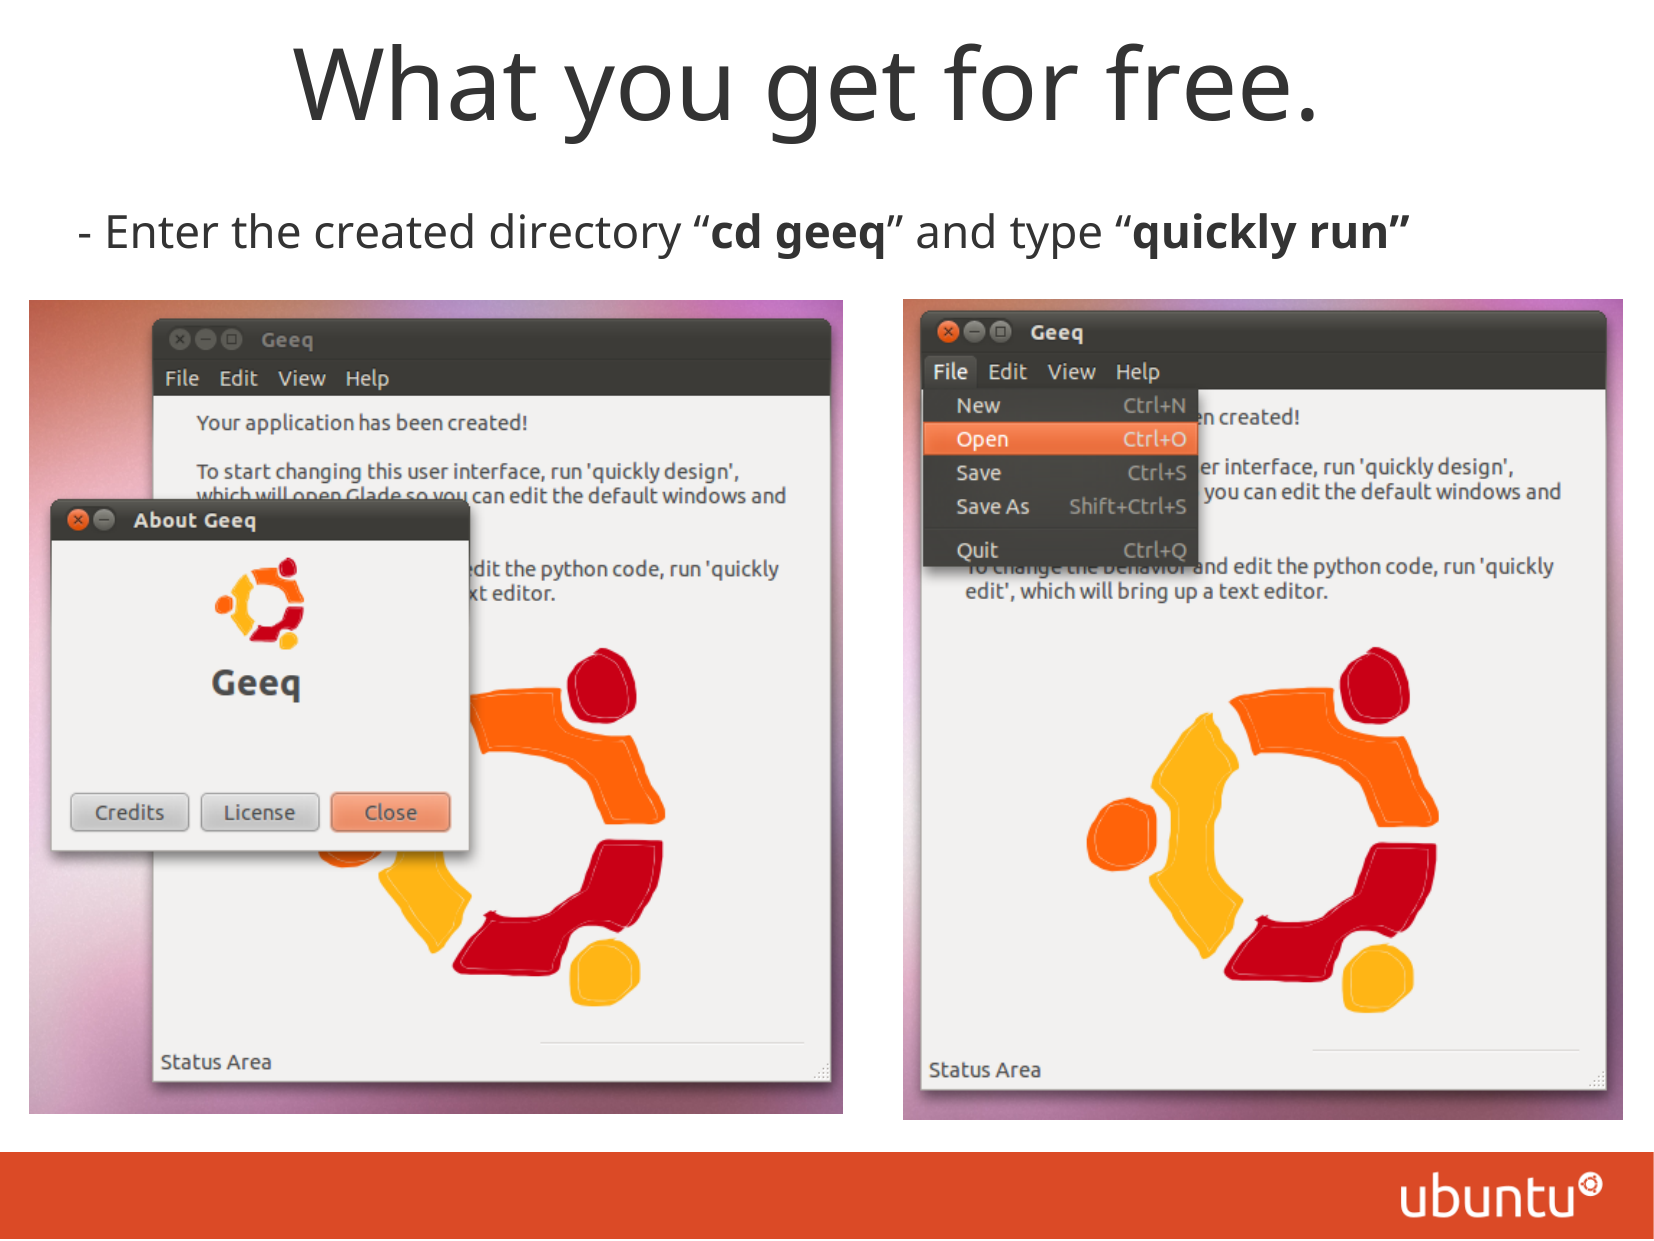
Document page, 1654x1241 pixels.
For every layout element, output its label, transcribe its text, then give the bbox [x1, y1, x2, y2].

picture [0, 1152, 1654, 1239]
list - Enter the created directory “cd geeq” and type “quickly run” [69, 193, 1581, 1013]
picture [903, 299, 1623, 1120]
picture [29, 300, 843, 1114]
title What you get for free. [37, 11, 1577, 166]
